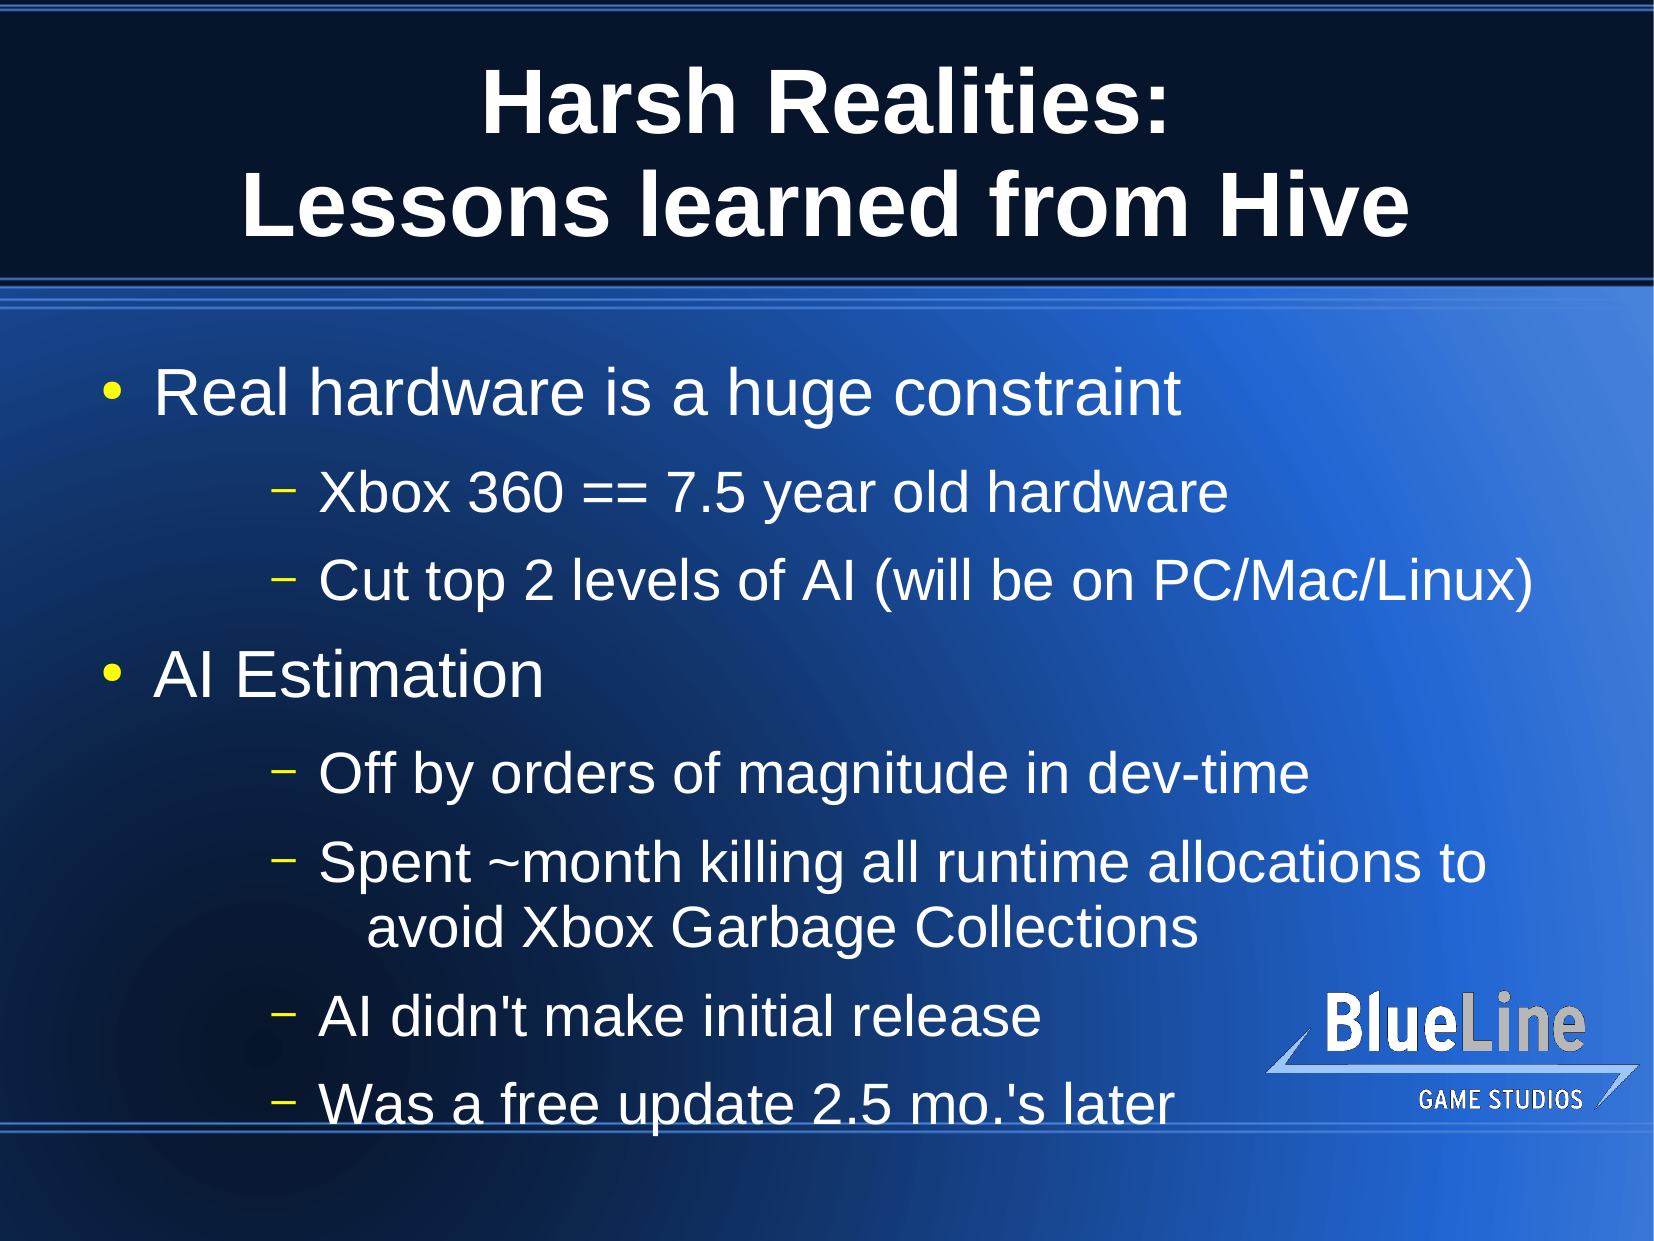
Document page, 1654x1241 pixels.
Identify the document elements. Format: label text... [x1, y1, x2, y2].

title Harsh Realities: Lessons learned from Hive [82, 49, 1571, 257]
picture [0, 0, 1654, 1241]
list Real hardware is a huge constraint Xbox 360 == 7.5 year old hardware Cut top 2 levels of AI (will be on PC/Mac/Linux) AI Estimation Off by orders of magnitude in dev-time Spent ~month killing all runtime allocations to avoid Xbox Garbage Collections AI didn't make initial release Was a free update 2.5 mo.'s later [82, 355, 1571, 1136]
